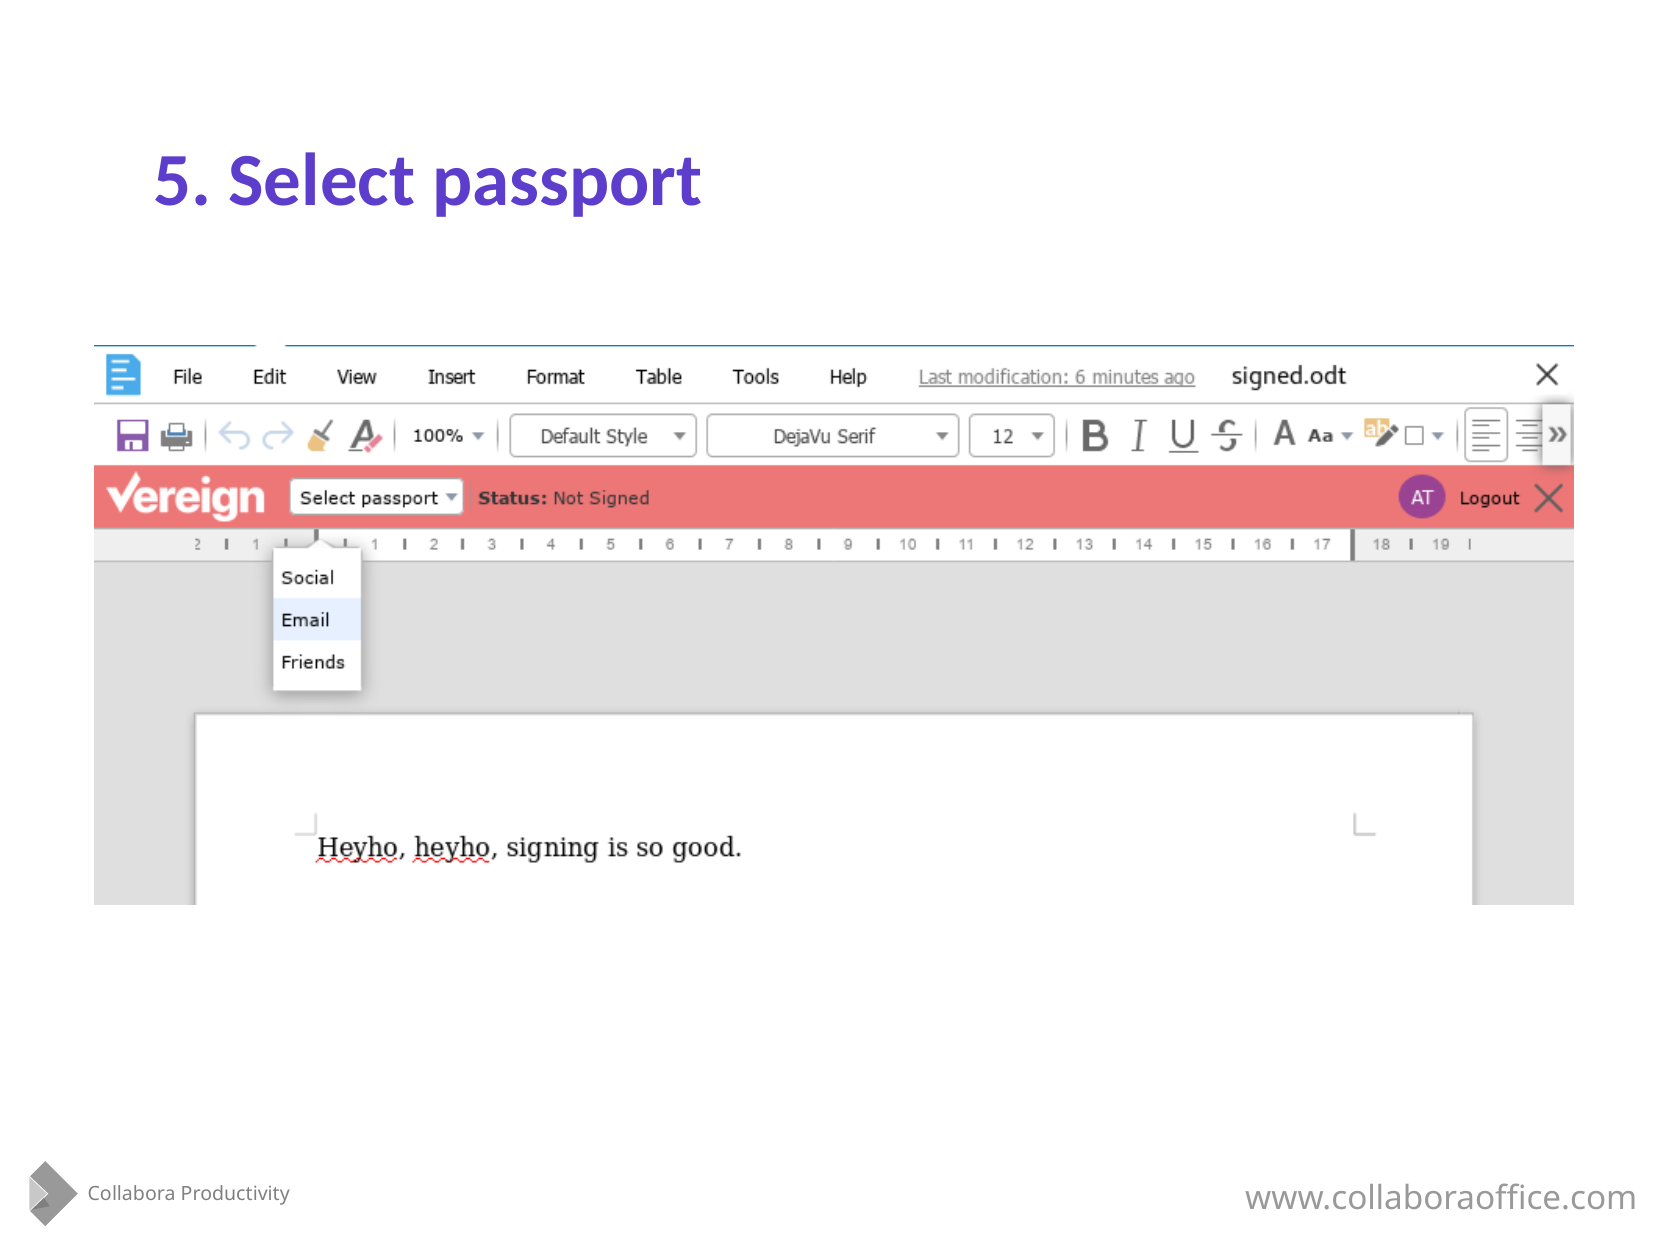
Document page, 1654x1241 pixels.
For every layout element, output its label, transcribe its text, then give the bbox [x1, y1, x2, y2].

title 5. Select passport [153, 35, 1146, 225]
picture [94, 345, 1574, 905]
